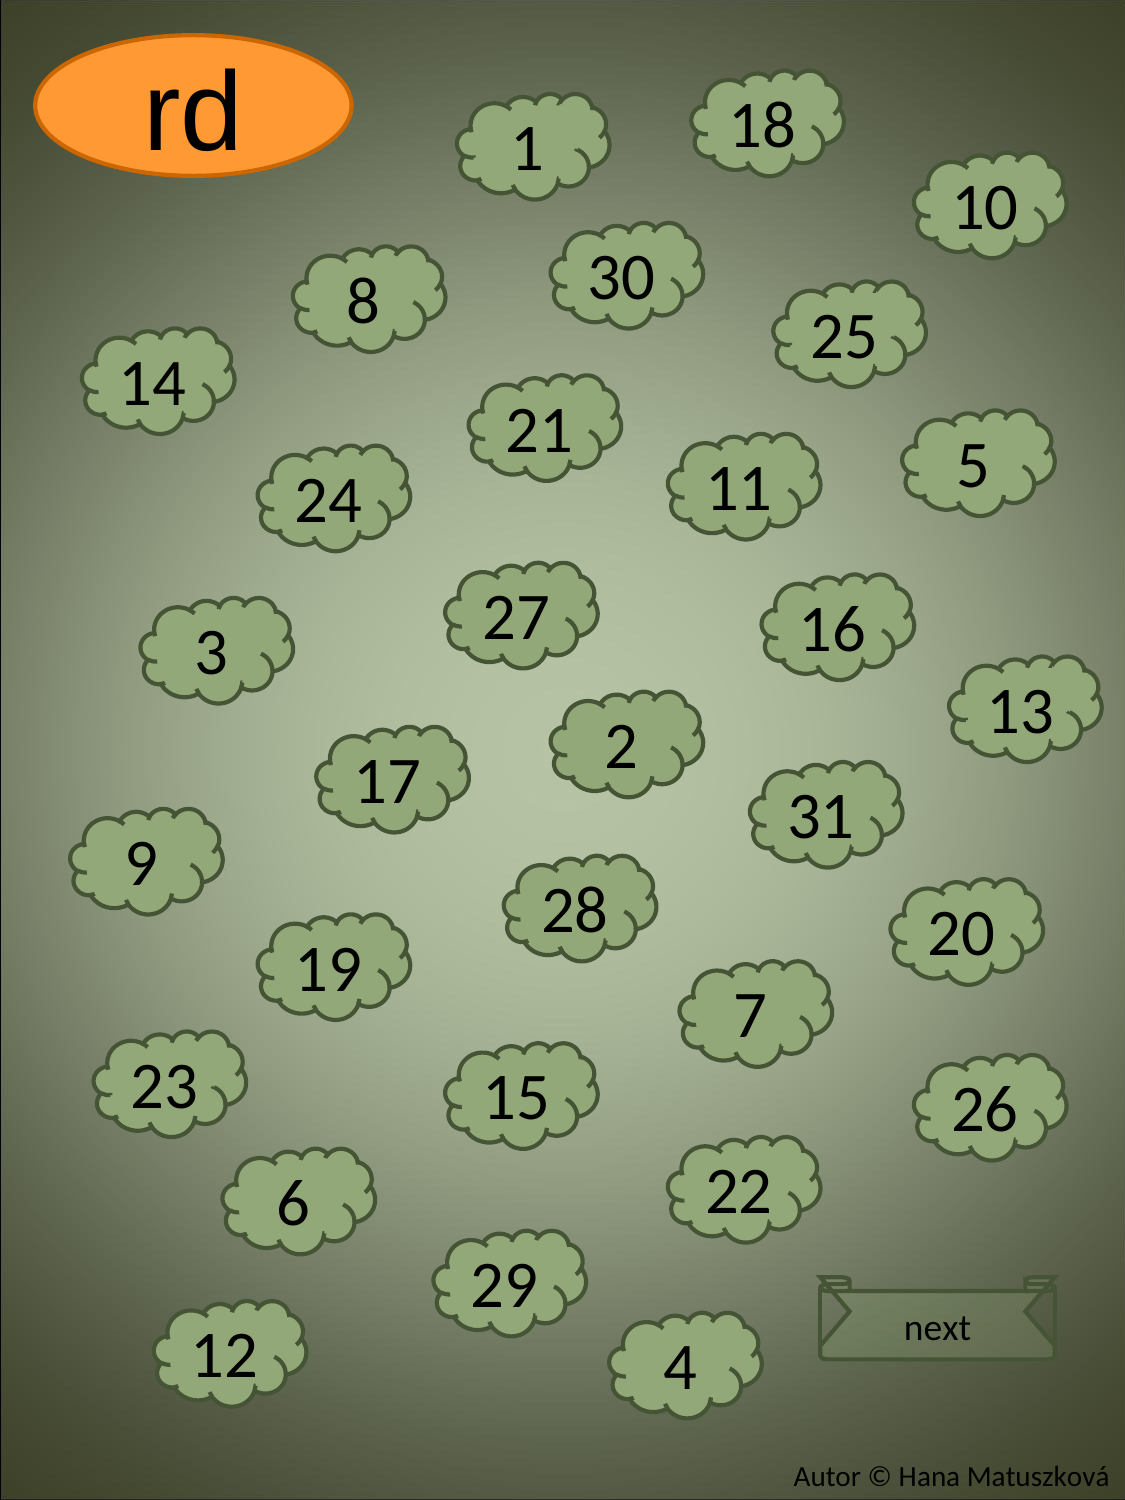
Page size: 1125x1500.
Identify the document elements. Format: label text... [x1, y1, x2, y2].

text_box 9 [70, 808, 223, 915]
text_box 26 [913, 1054, 1067, 1161]
text_box 24 [257, 445, 411, 552]
text_box 27 [445, 562, 598, 669]
text_box 3 [140, 597, 294, 704]
text_box 30 [550, 222, 704, 329]
text_box 15 [445, 1043, 598, 1149]
text_box 7 [679, 961, 833, 1067]
text_box Autor © Hana Matuszková [778, 1449, 1125, 1500]
picture [0, 0, 1125, 1500]
text_box 14 [81, 328, 235, 434]
text_box 25 [773, 281, 926, 388]
text_box 10 [913, 152, 1067, 259]
text_box 18 [691, 70, 844, 177]
text_box next [820, 1277, 1055, 1360]
text_box 13 [949, 656, 1102, 763]
text_box 16 [761, 574, 915, 681]
text_box 5 [902, 410, 1055, 517]
text_box 19 [257, 914, 411, 1020]
text_box 8 [292, 246, 446, 352]
text_box 2 [550, 691, 704, 798]
text_box 31 [749, 761, 903, 868]
text_box 4 [609, 1312, 762, 1419]
text_box 17 [316, 726, 469, 833]
text_box rd [35, 35, 352, 176]
text_box 1 [456, 94, 610, 200]
text_box 22 [667, 1136, 821, 1243]
text_box 6 [222, 1148, 376, 1255]
text_box 28 [503, 855, 657, 962]
text_box 23 [93, 1031, 247, 1138]
text_box 11 [667, 433, 821, 540]
text_box 20 [890, 879, 1044, 985]
text_box 29 [433, 1230, 587, 1337]
text_box 12 [153, 1301, 307, 1407]
text_box 21 [468, 375, 622, 481]
